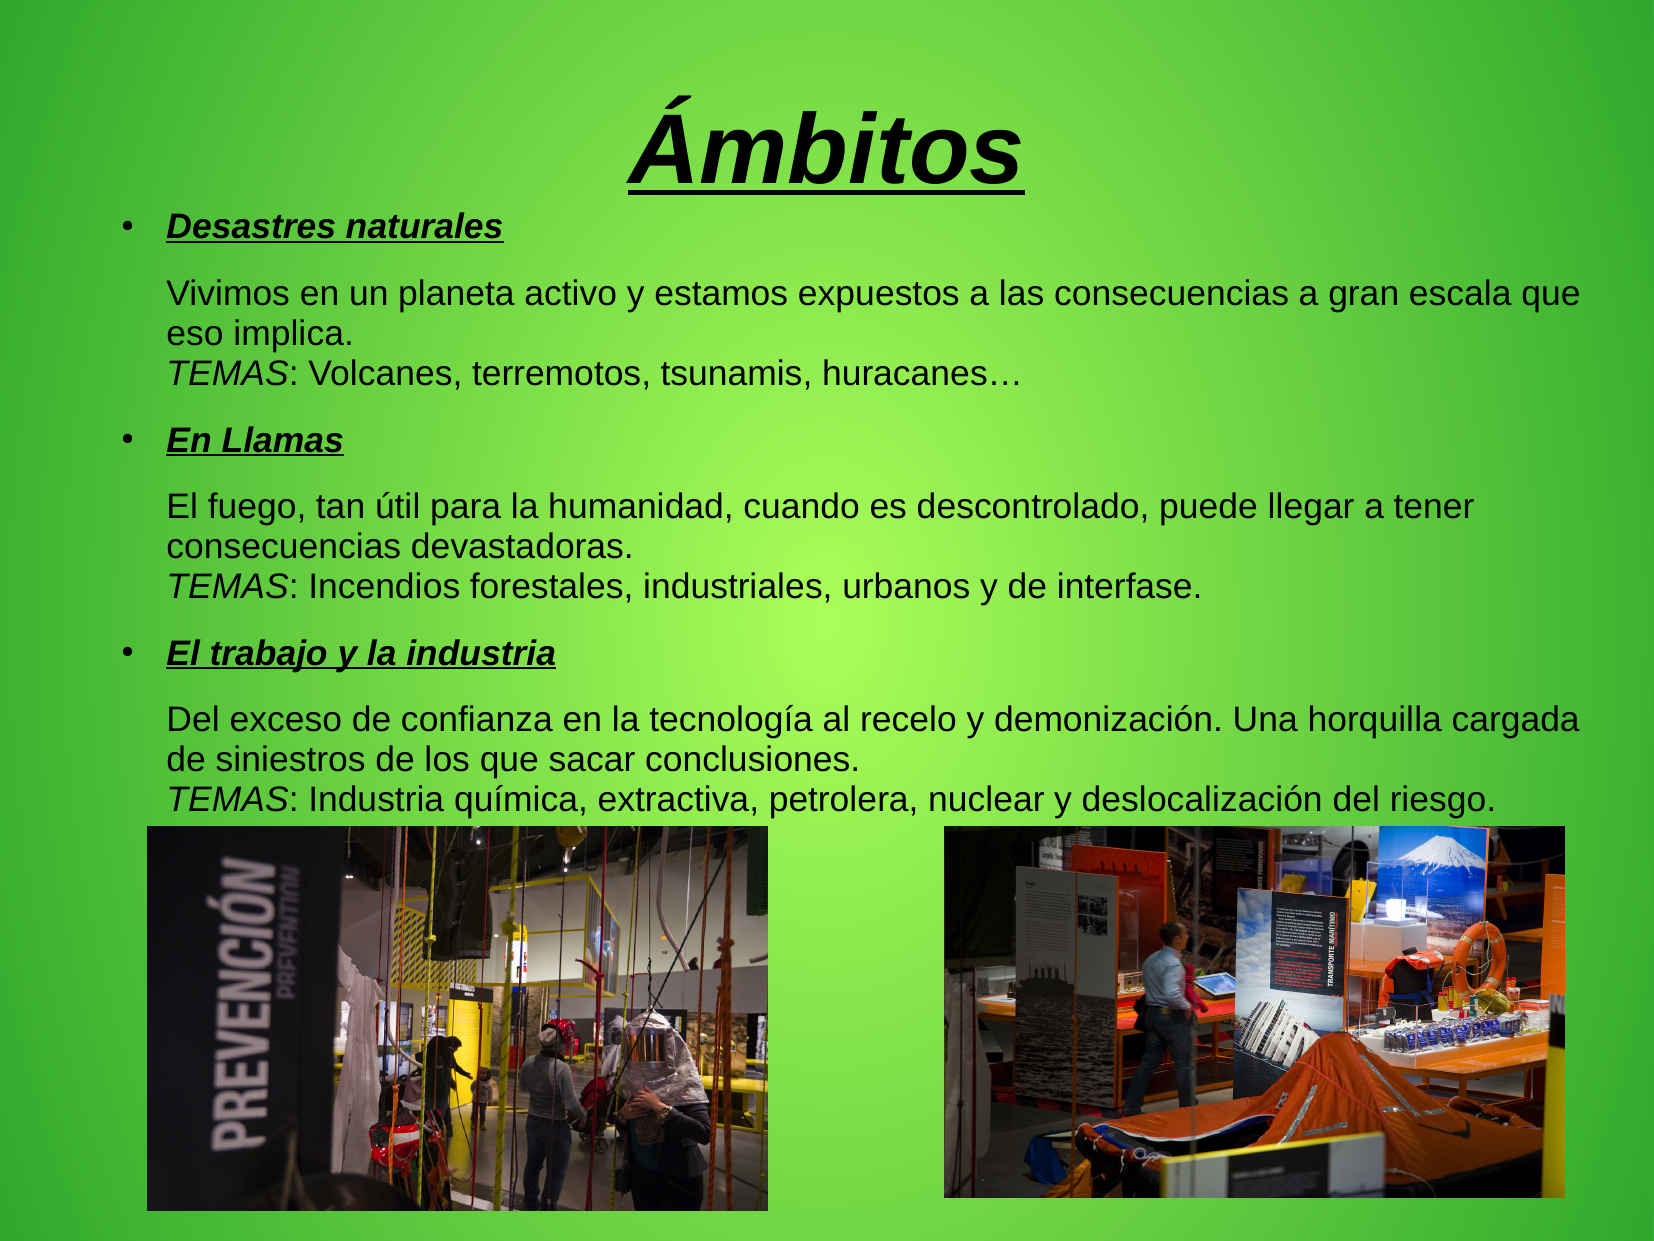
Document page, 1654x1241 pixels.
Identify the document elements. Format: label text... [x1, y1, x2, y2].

list Desastres naturales Vivimos en un planeta activo y estamos expuestos a las consecuencias a gran escala que eso implica. TEMAS: Volcanes, terremotos, tsunamis, huracanes… En Llamas El fuego, tan útil para la humanidad, cuando es descontrolado, puede llegar a tener consecuencias devastadoras. TEMAS: Incendios forestales, industriales, urbanos y de interfase. El trabajo y la industria Del exceso de confianza en la tecnología al recelo y demonización. Una horquilla cargada de siniestros de los que sacar conclusiones. TEMAS: Industria química, extractiva, petrolera, nuclear y deslocalización del riesgo. [106, 206, 1595, 827]
picture [944, 826, 1565, 1198]
picture [147, 826, 768, 1211]
title Ámbitos [82, 47, 1571, 252]
